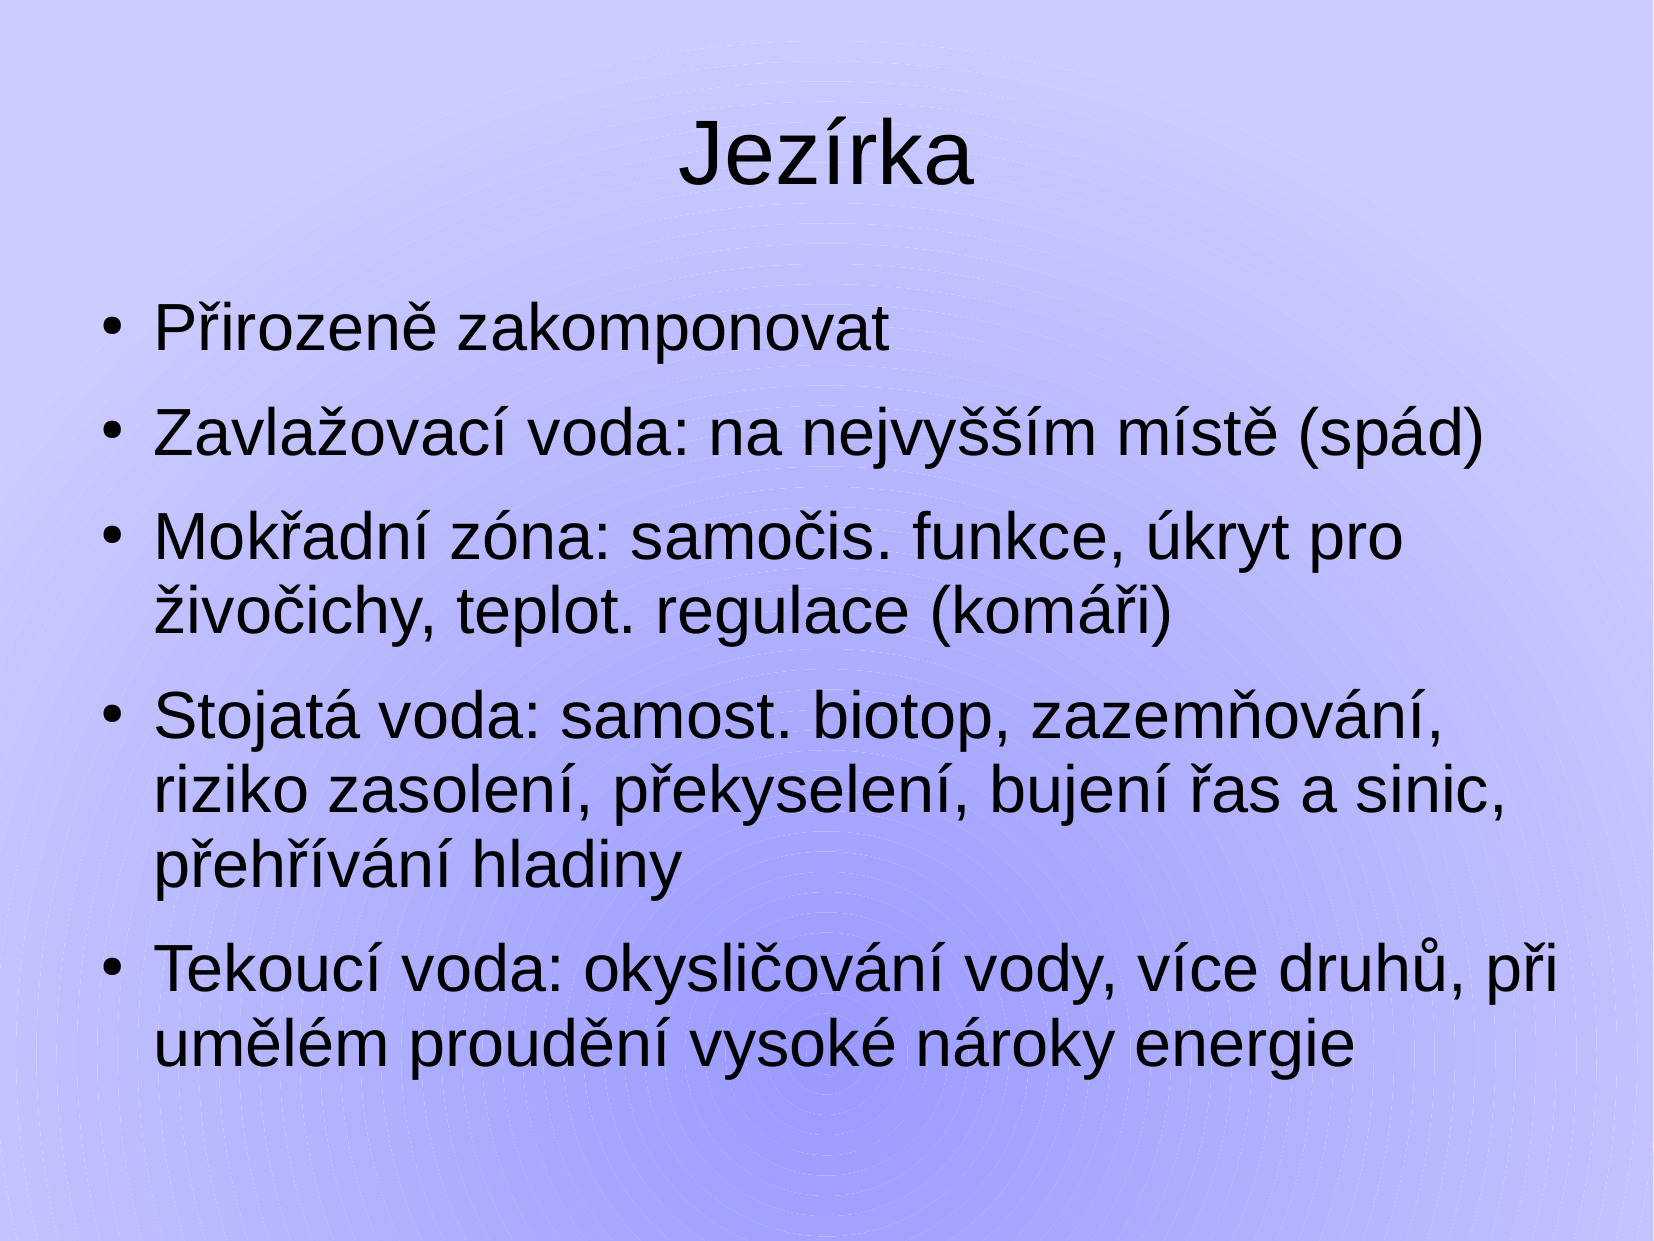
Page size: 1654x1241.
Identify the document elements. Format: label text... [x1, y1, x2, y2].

title Jezírka [82, 49, 1571, 257]
list Přirozeně zakomponovat Zavlažovací voda: na nejvyšším místě (spád) Mokřadní zóna: samočis. funkce, úkryt pro živočichy, teplot. regulace (komáři) Stojatá voda: samost. biotop, zazemňování, riziko zasolení, překyselení, bujení řas a sinic, přehřívání hladiny Tekoucí voda: okysličování vody, více druhů, při umělém proudění vysoké nároky energie [82, 290, 1571, 1109]
